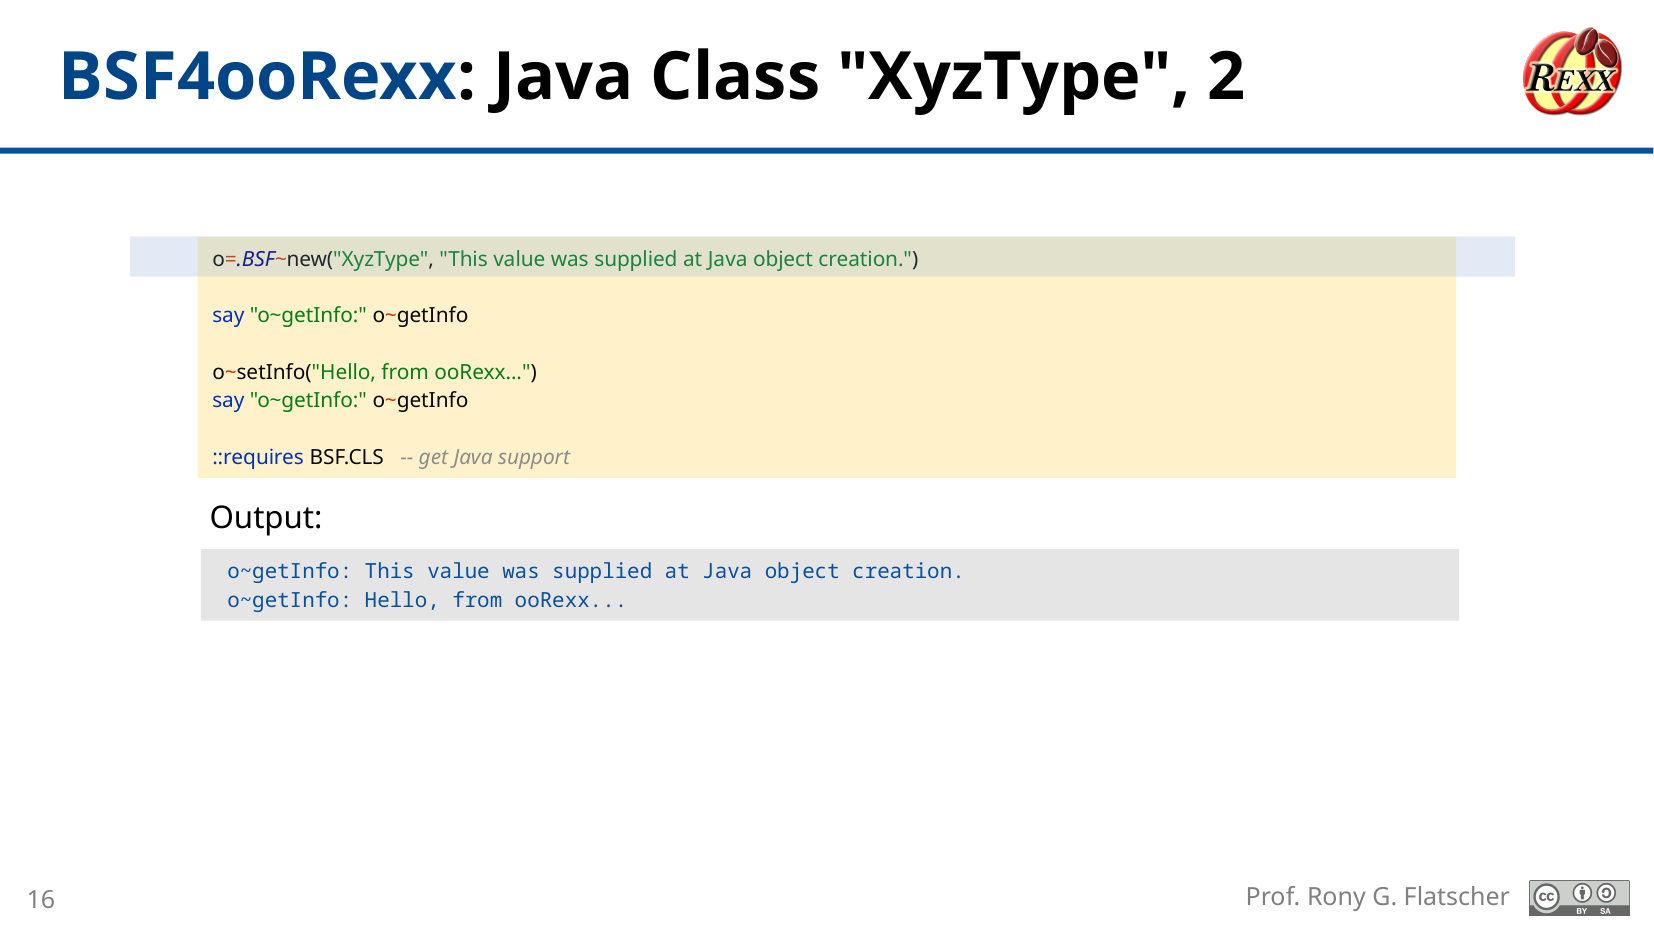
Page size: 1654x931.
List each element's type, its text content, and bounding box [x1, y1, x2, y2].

title BSF4ooRexx: Java Class "XyzType", 2 [0, 0, 1654, 148]
text_box o~getInfo: This value was supplied at Java object creation. o~getInfo: Hello, from ooRexx... [200, 549, 1460, 620]
text_box o=.BSF~new("XyzType", "This value was supplied at Java object creation.") say "o~getInfo:" o~getInfo o~setInfo("Hello, from ooRexx...") say "o~getInfo:" o~getInfo ::requires BSF.CLS -- get Java support [197, 277, 1457, 468]
text_box [129, 236, 1516, 277]
text_box Output: [194, 487, 1375, 544]
